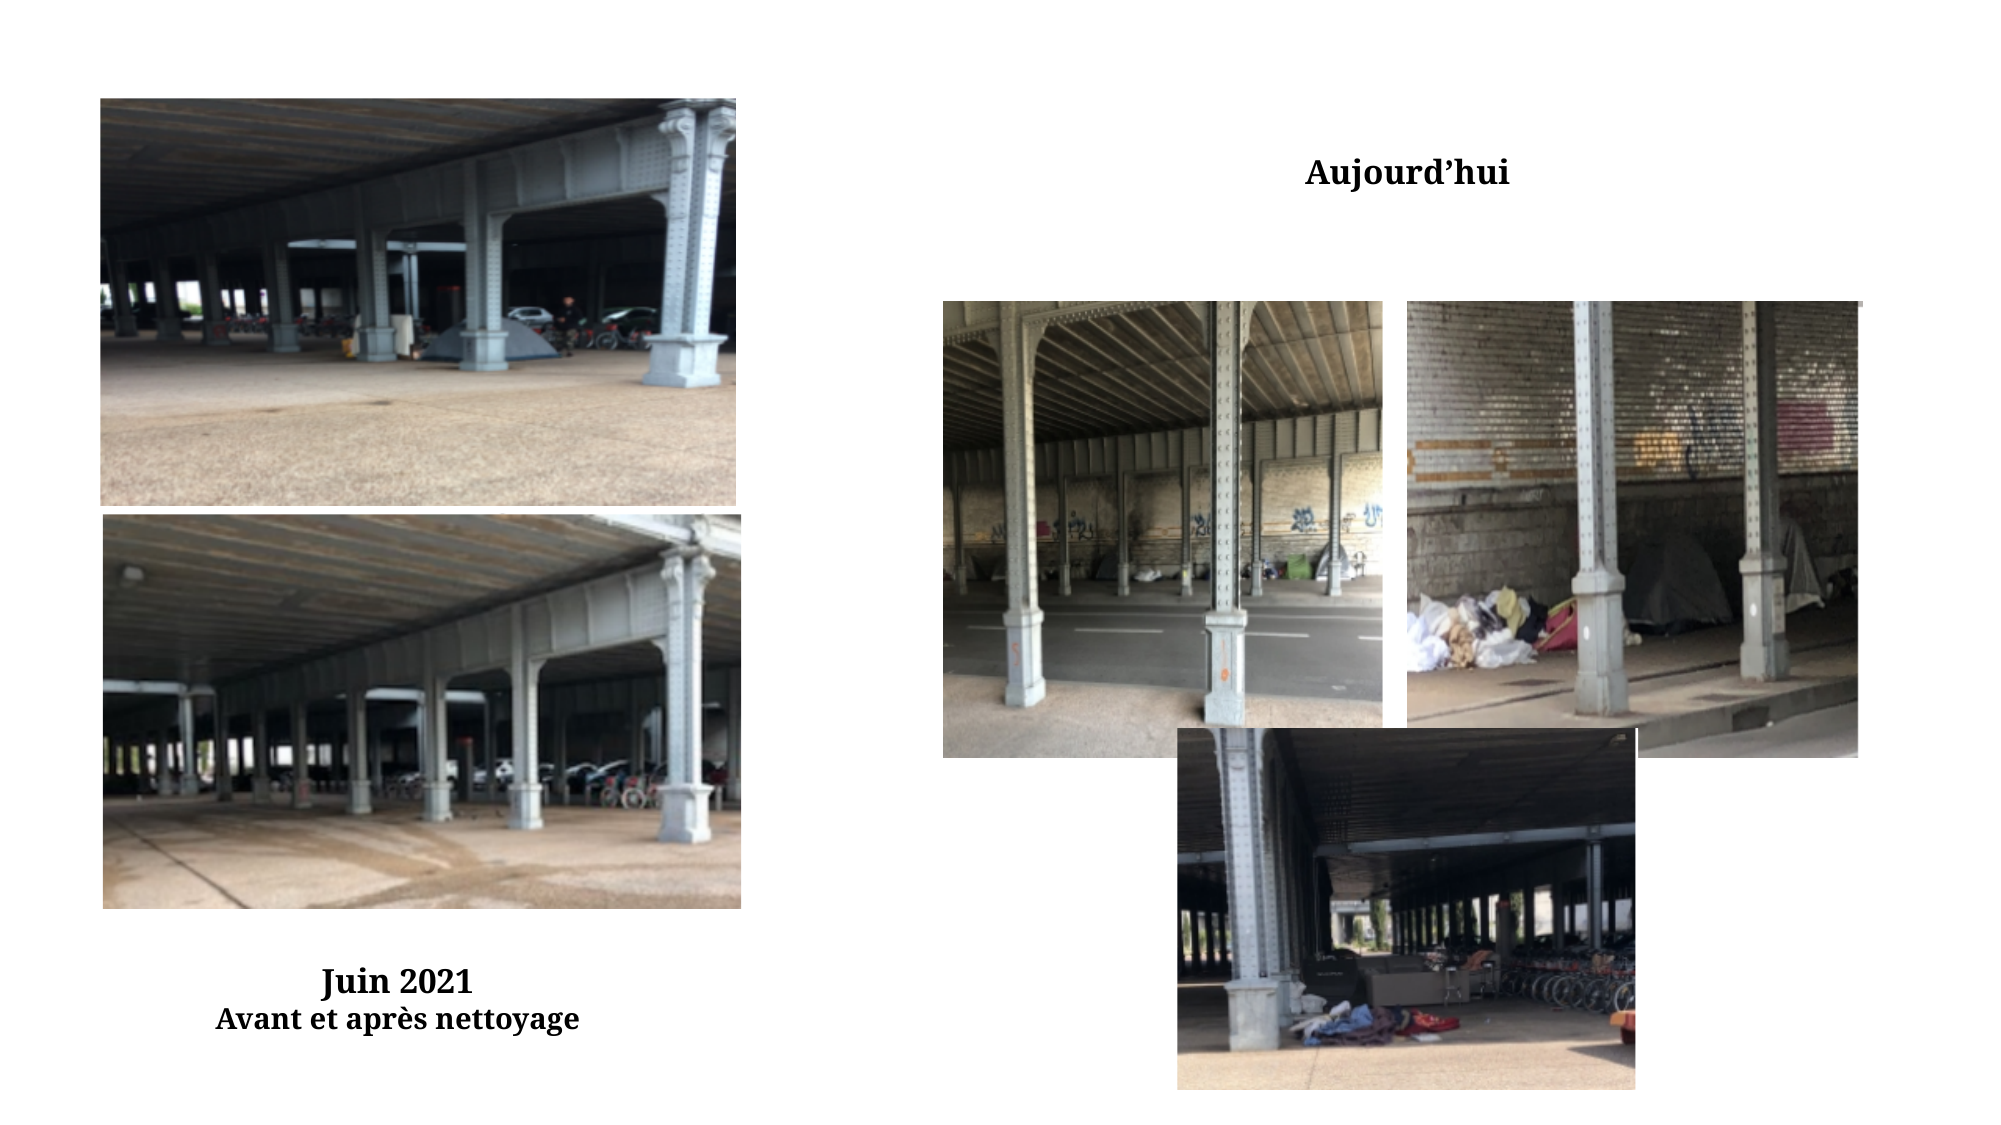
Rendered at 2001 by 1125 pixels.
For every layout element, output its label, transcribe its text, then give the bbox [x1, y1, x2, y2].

text_box Aujourd’hui [1197, 143, 1619, 199]
picture [943, 301, 1863, 1090]
text_box Juin 2021 Avant et après nettoyage [187, 953, 609, 1043]
picture [99, 97, 736, 506]
picture [102, 513, 742, 910]
